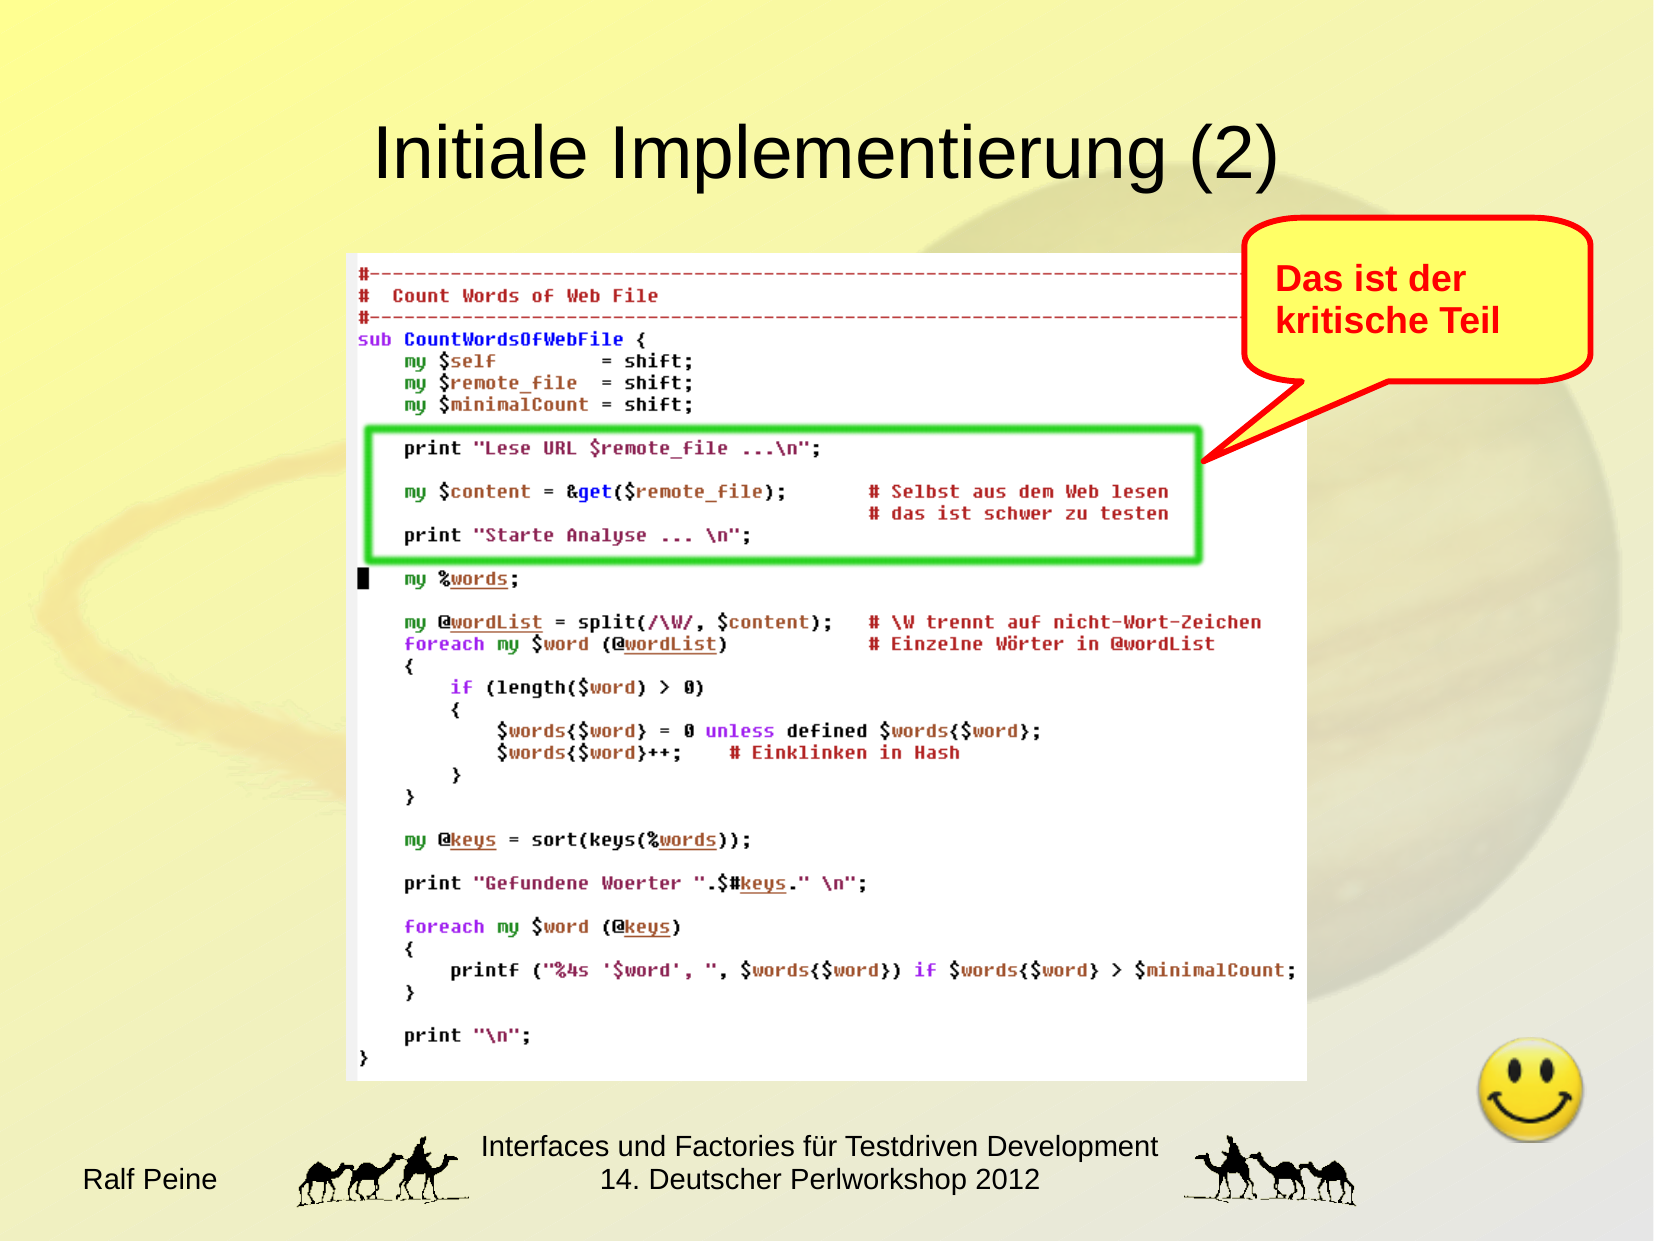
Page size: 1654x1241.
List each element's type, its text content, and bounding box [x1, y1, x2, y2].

title Initiale Implementierung (2) [82, 49, 1571, 257]
picture [3, 138, 1654, 1143]
picture [291, 1134, 469, 1214]
picture [1184, 1133, 1362, 1213]
text_box Das ist der kritische Teil [1203, 217, 1591, 462]
